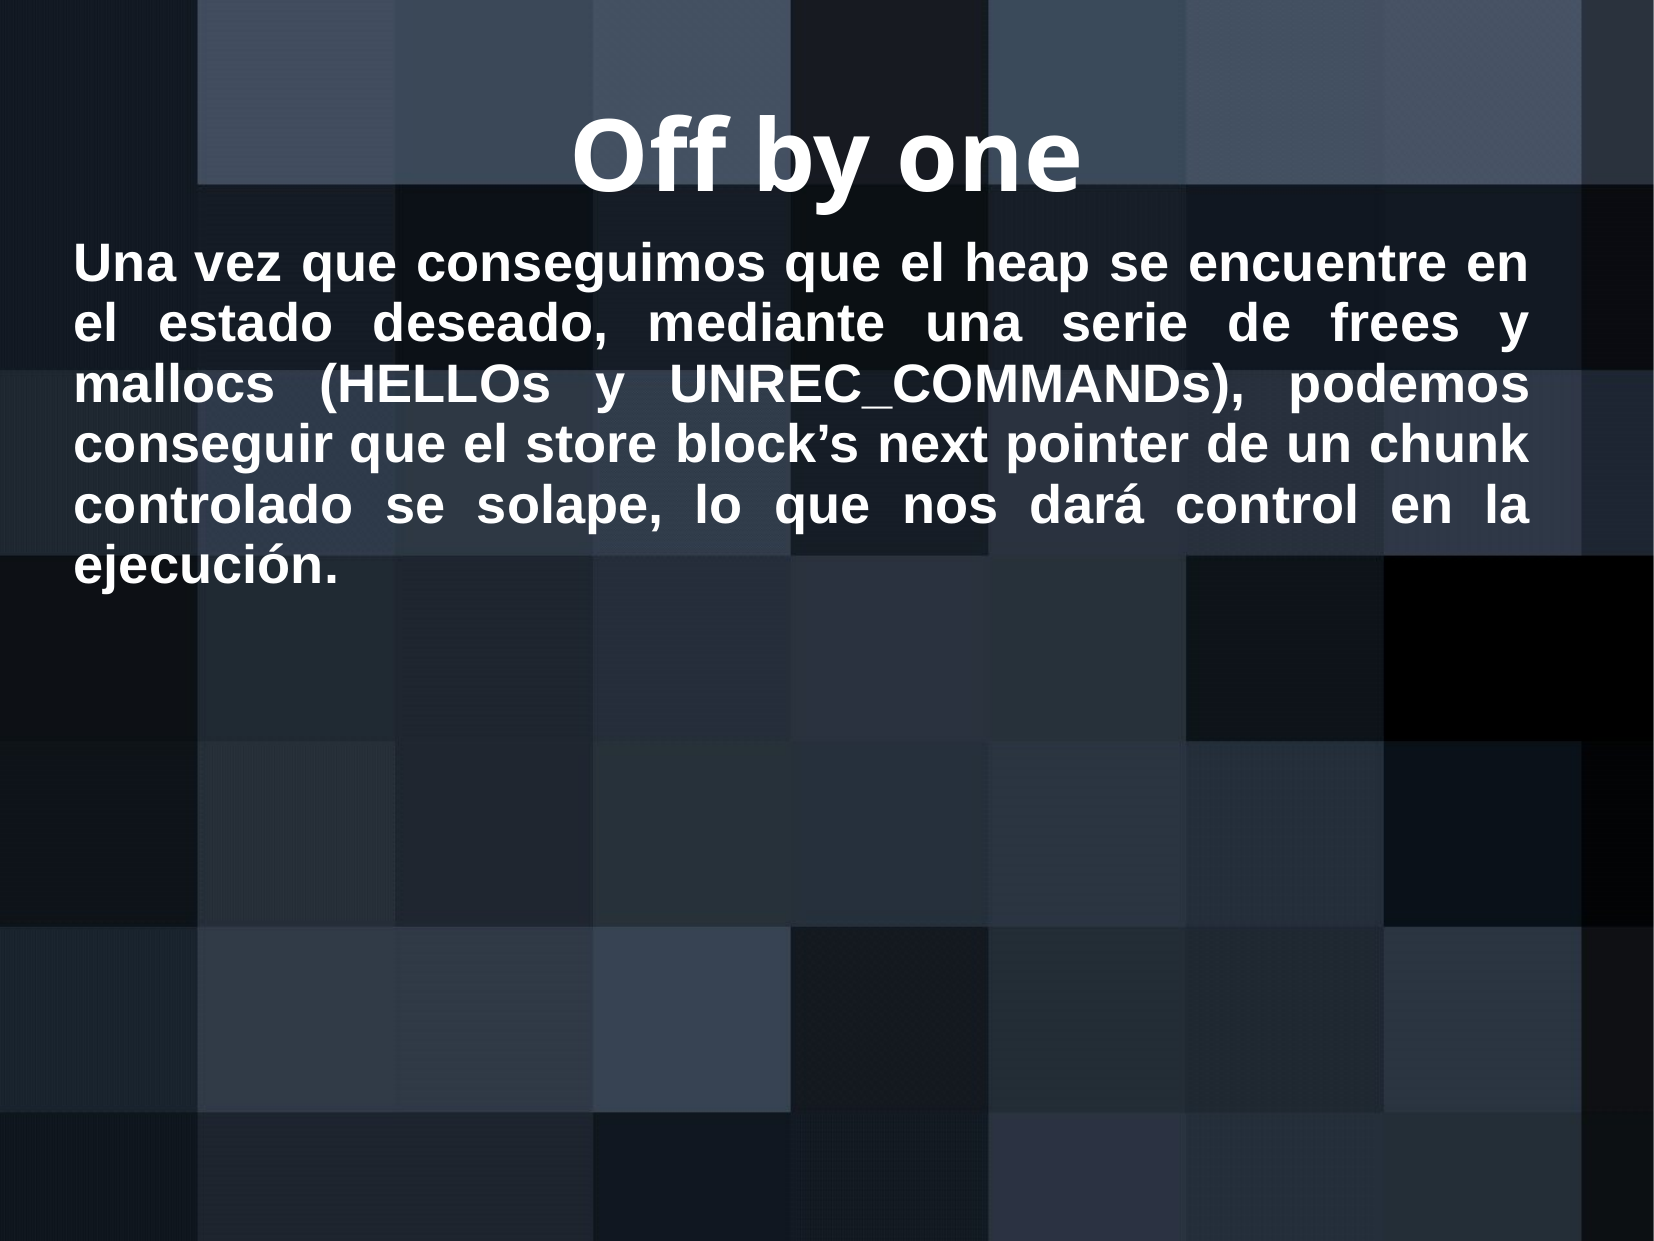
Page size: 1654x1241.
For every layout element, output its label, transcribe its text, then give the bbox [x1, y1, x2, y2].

title Off by one [82, 49, 1571, 257]
picture [0, 0, 1654, 1241]
text_box Una vez que conseguimos que el heap se encuentre en el estado deseado, mediante una serie de frees y mallocs (HELLOs y UNREC_COMMANDs), podemos conseguir que el store block’s next pointer de un chunk controlado se solape, lo que nos dará control en la ejecución. [59, 225, 1548, 1093]
